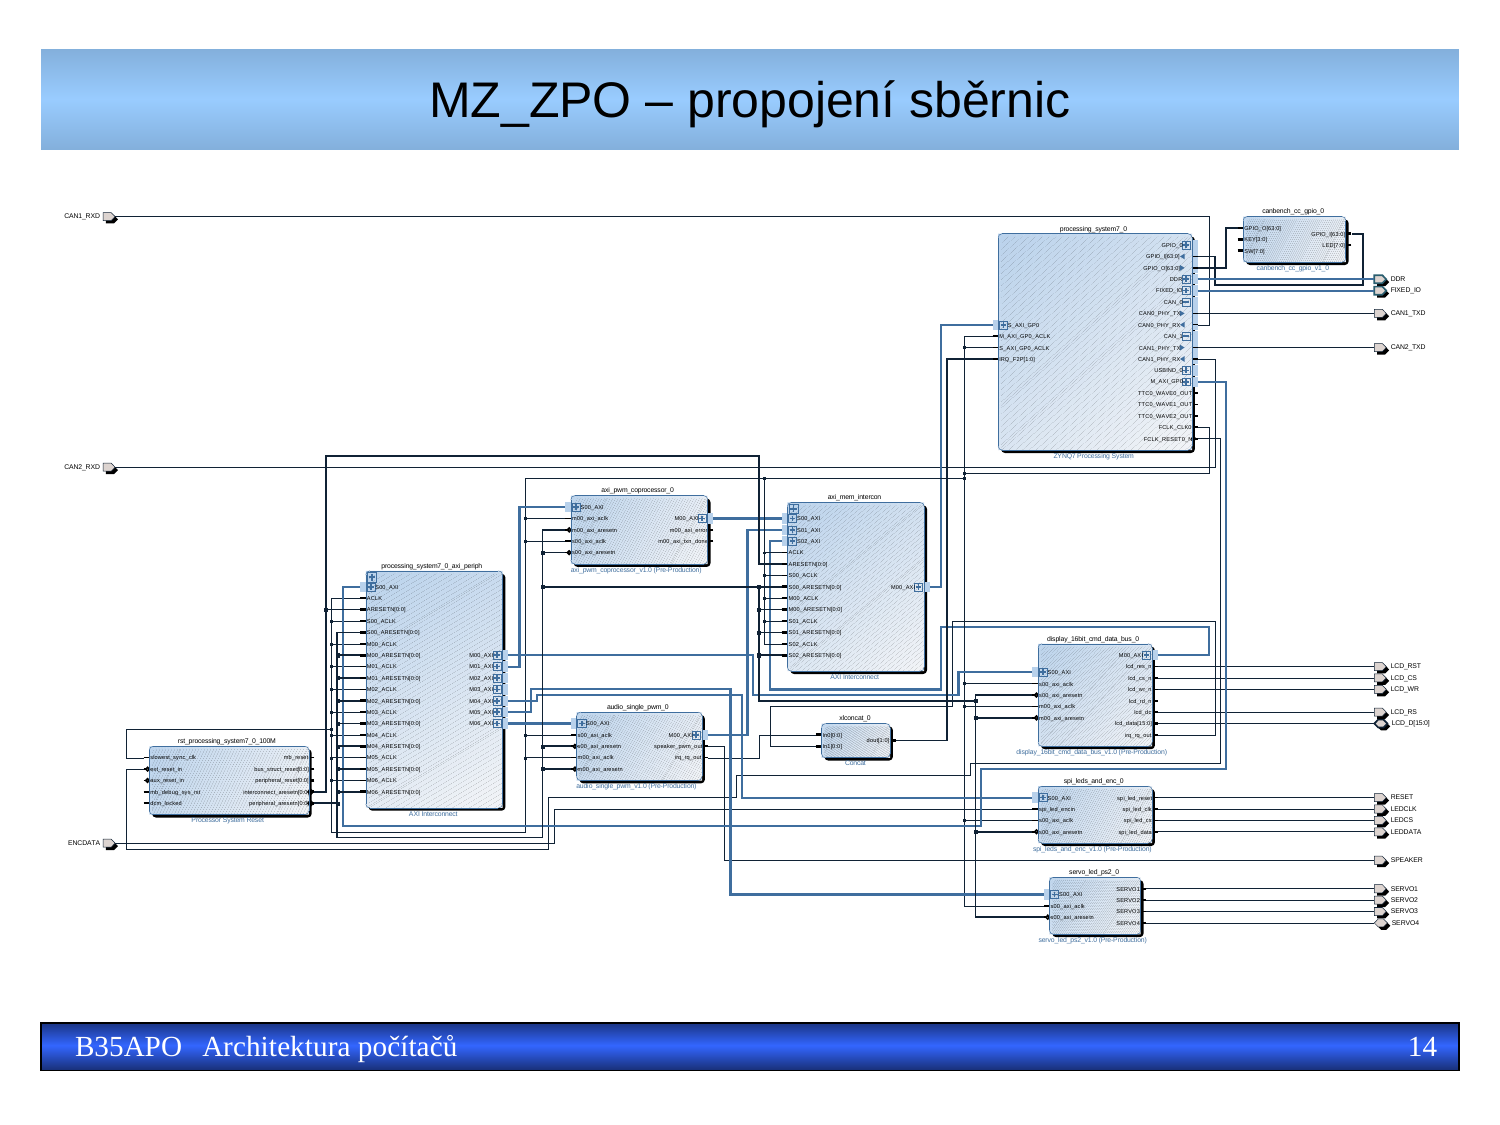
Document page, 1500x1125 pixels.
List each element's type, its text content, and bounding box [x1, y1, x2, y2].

title MZ_ZPO – propojení sběrnic [41, 49, 1459, 150]
chart [55, 196, 1431, 945]
